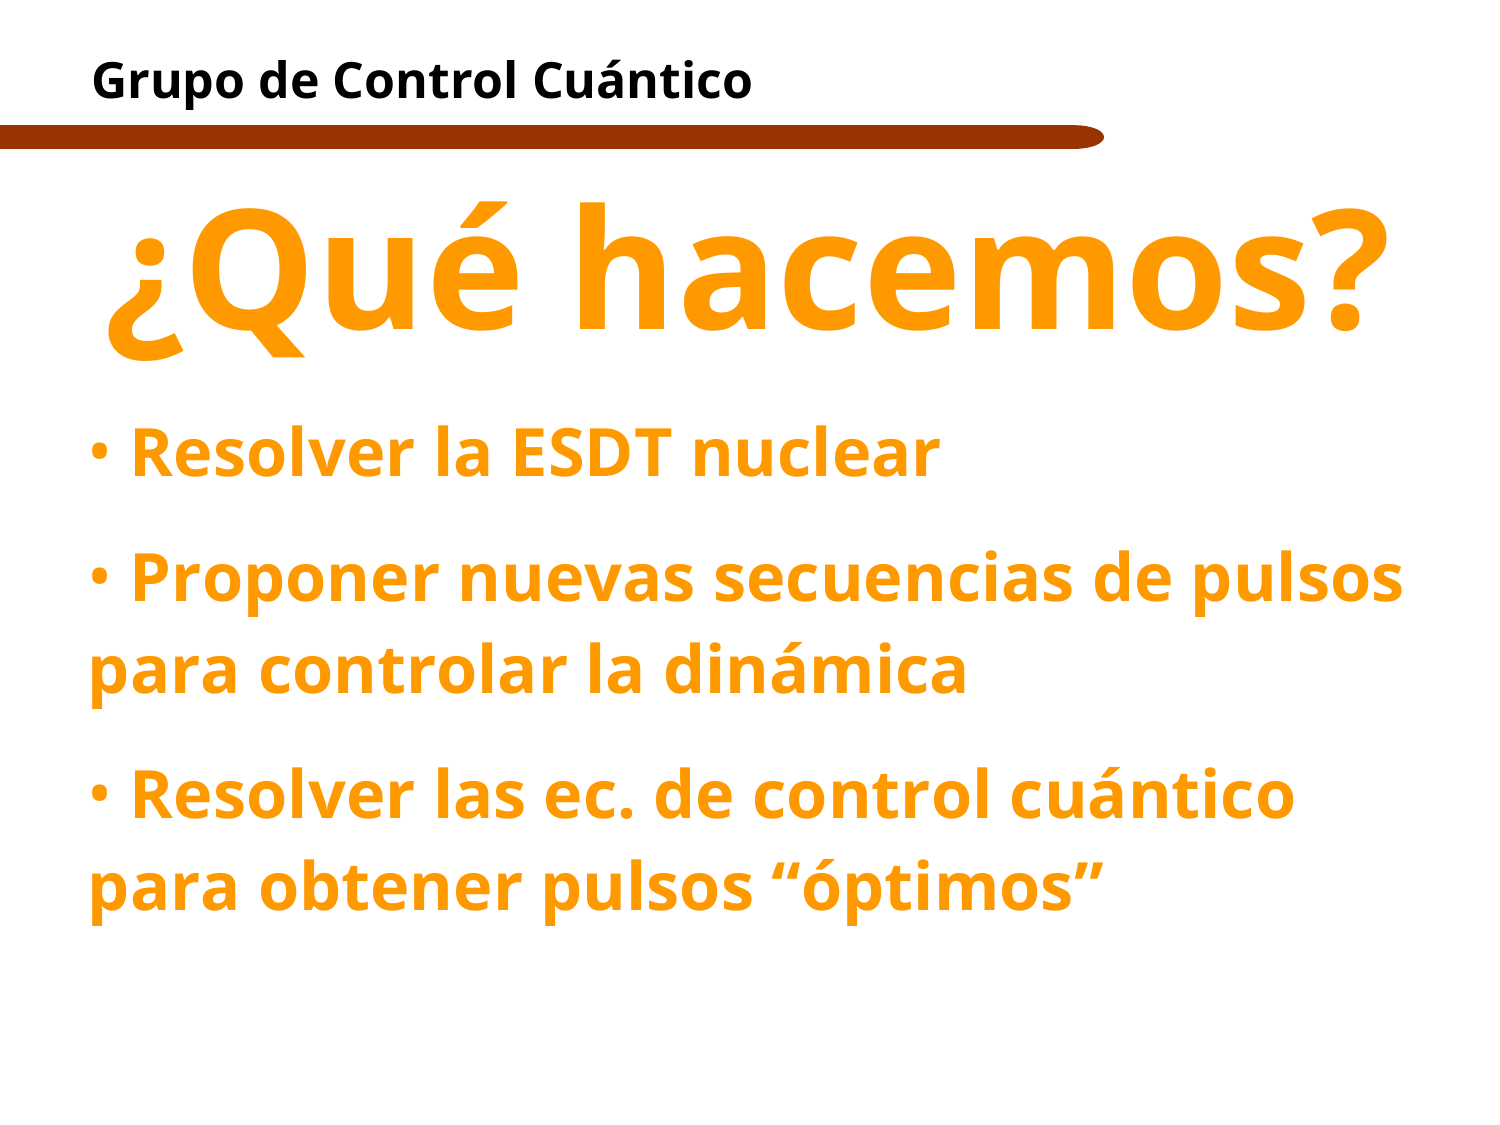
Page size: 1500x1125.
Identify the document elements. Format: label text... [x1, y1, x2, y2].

text_box Grupo de Control Cuántico [76, 7, 1427, 149]
text_box Resolver la ESDT nuclear Proponer nuevas secuencias de pulsos para controlar la dinámica Resolver las ec. de control cuántico para obtener pulsos “óptimos” [73, 389, 1483, 932]
text_box ¿Qué hacemos? [61, 125, 1436, 371]
